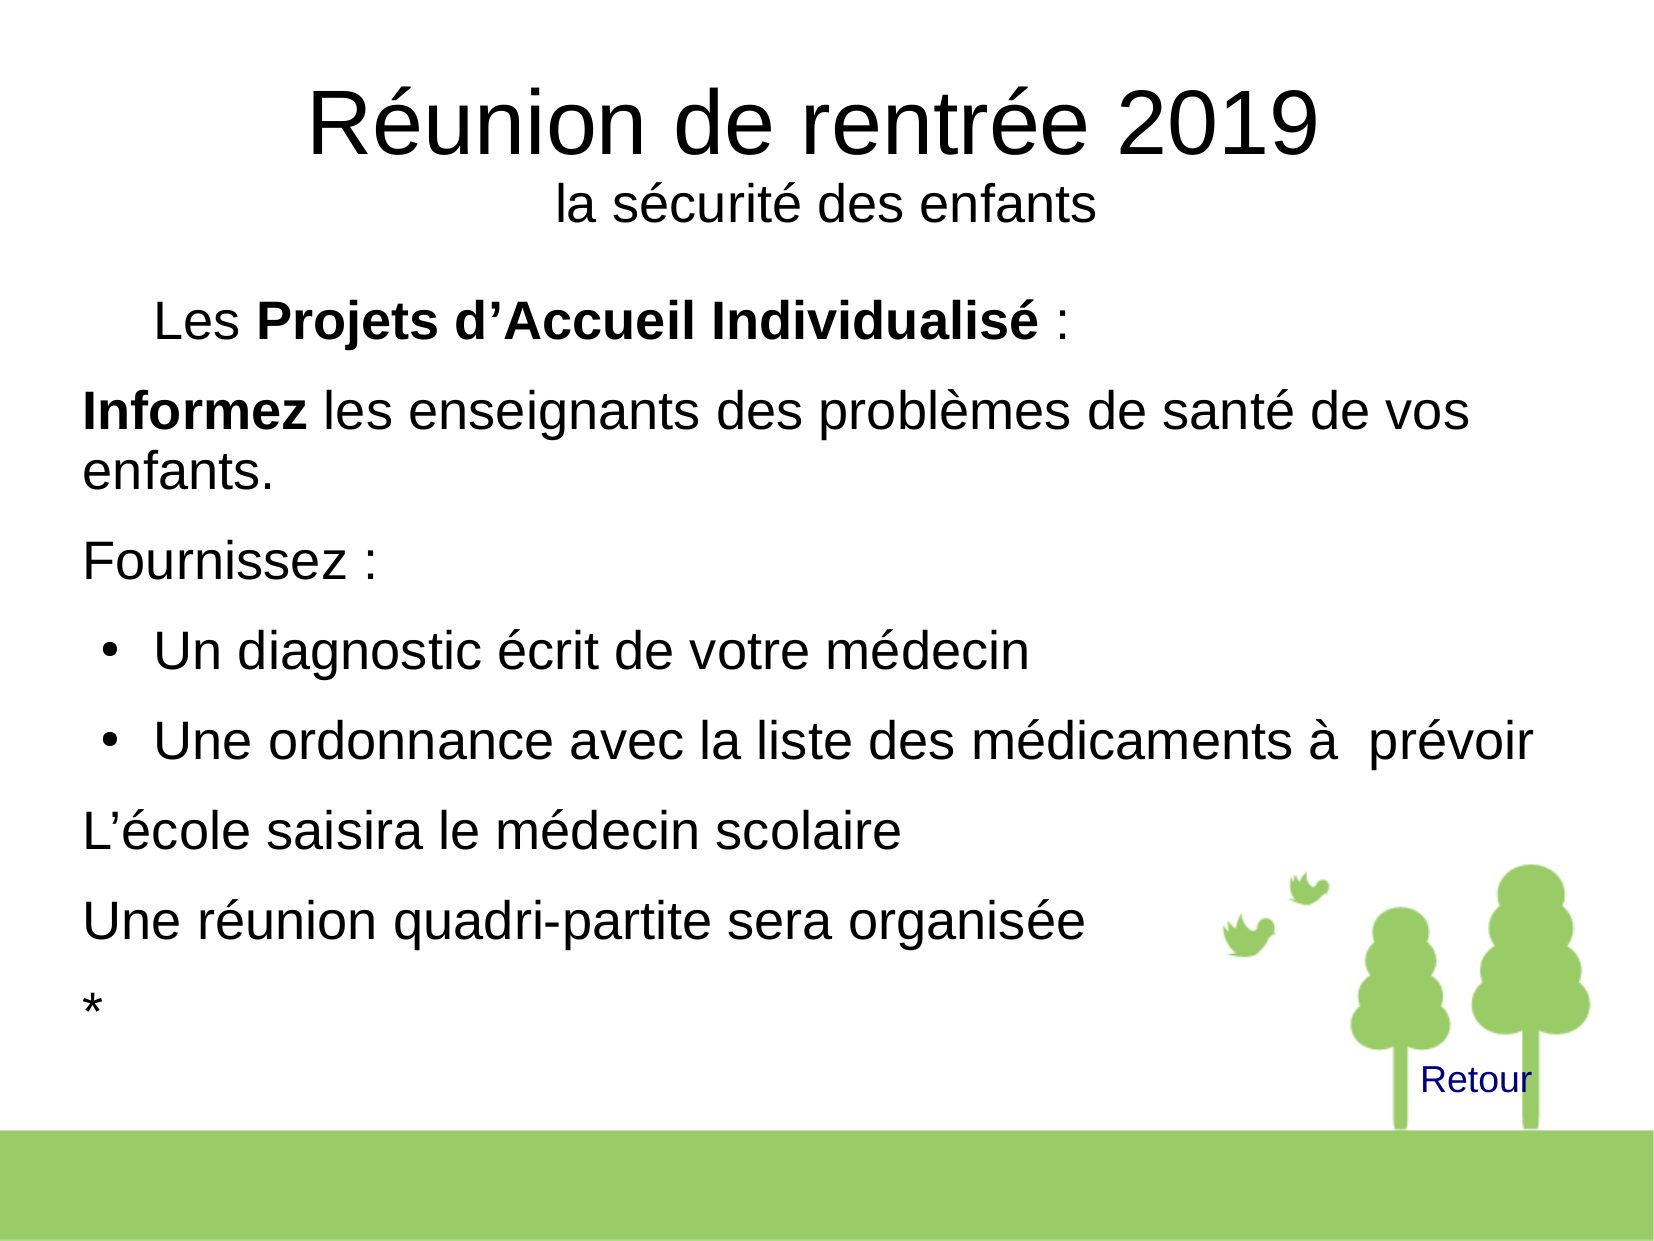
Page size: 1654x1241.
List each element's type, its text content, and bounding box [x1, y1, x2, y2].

list Les Projets d’Accueil Individualisé : Informez les enseignants des problèmes de santé de vos enfants. Fournissez : Un diagnostic écrit de votre médecin Une ordonnance avec la liste des médicaments à prévoir L’école saisira le médecin scolaire Une réunion quadri-partite sera organisée * [82, 290, 1571, 1010]
text_box Retour [1405, 1051, 1571, 1115]
picture [0, 0, 1654, 1241]
title Réunion de rentrée 2019 la sécurité des enfants [82, 49, 1571, 257]
